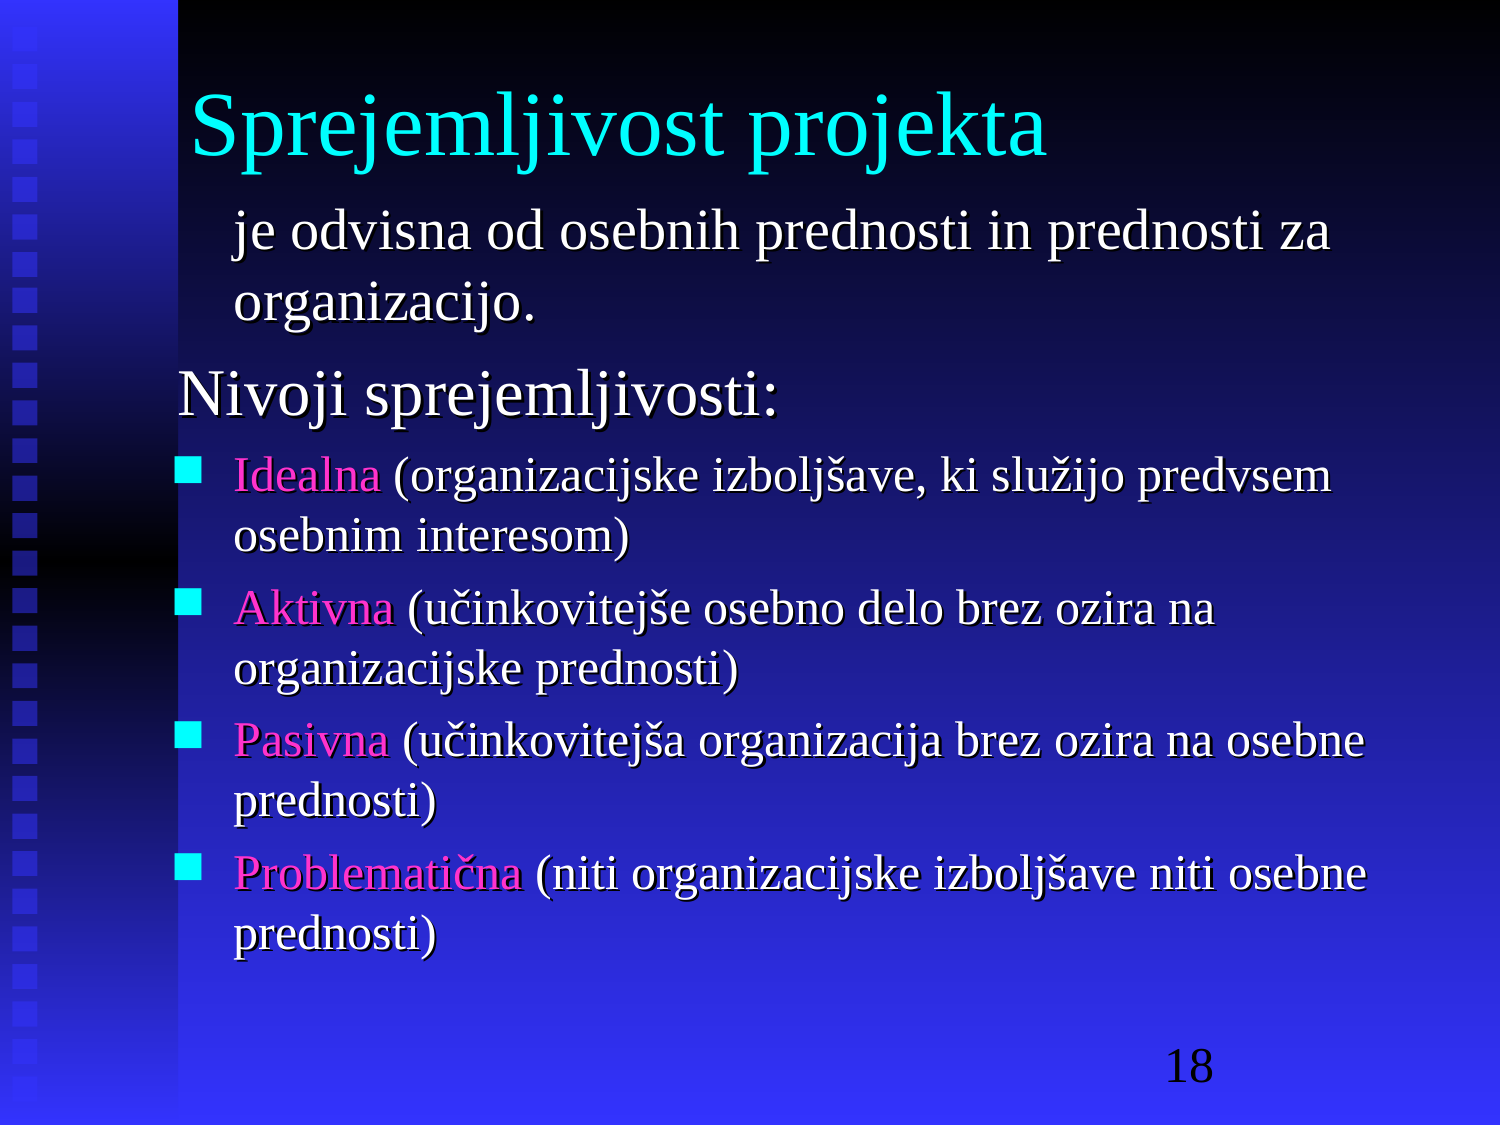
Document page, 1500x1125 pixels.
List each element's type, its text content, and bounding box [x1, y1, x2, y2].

title Sprejemljivost projekta [174, 24, 1450, 213]
list je odvisna od osebnih prednosti in prednosti za organizacijo. Nivoji sprejemljivosti: Idealna (organizacijske izboljšave, ki služijo predvsem osebnim interesom) Aktivna (učinkovitejše osebno delo brez ozira na organizacijske prednosti) Pasivna (učinkovitejša organizacija brez ozira na osebne prednosti) Problematična (niti organizacijske izboljšave niti osebne prednosti) [162, 174, 1438, 967]
